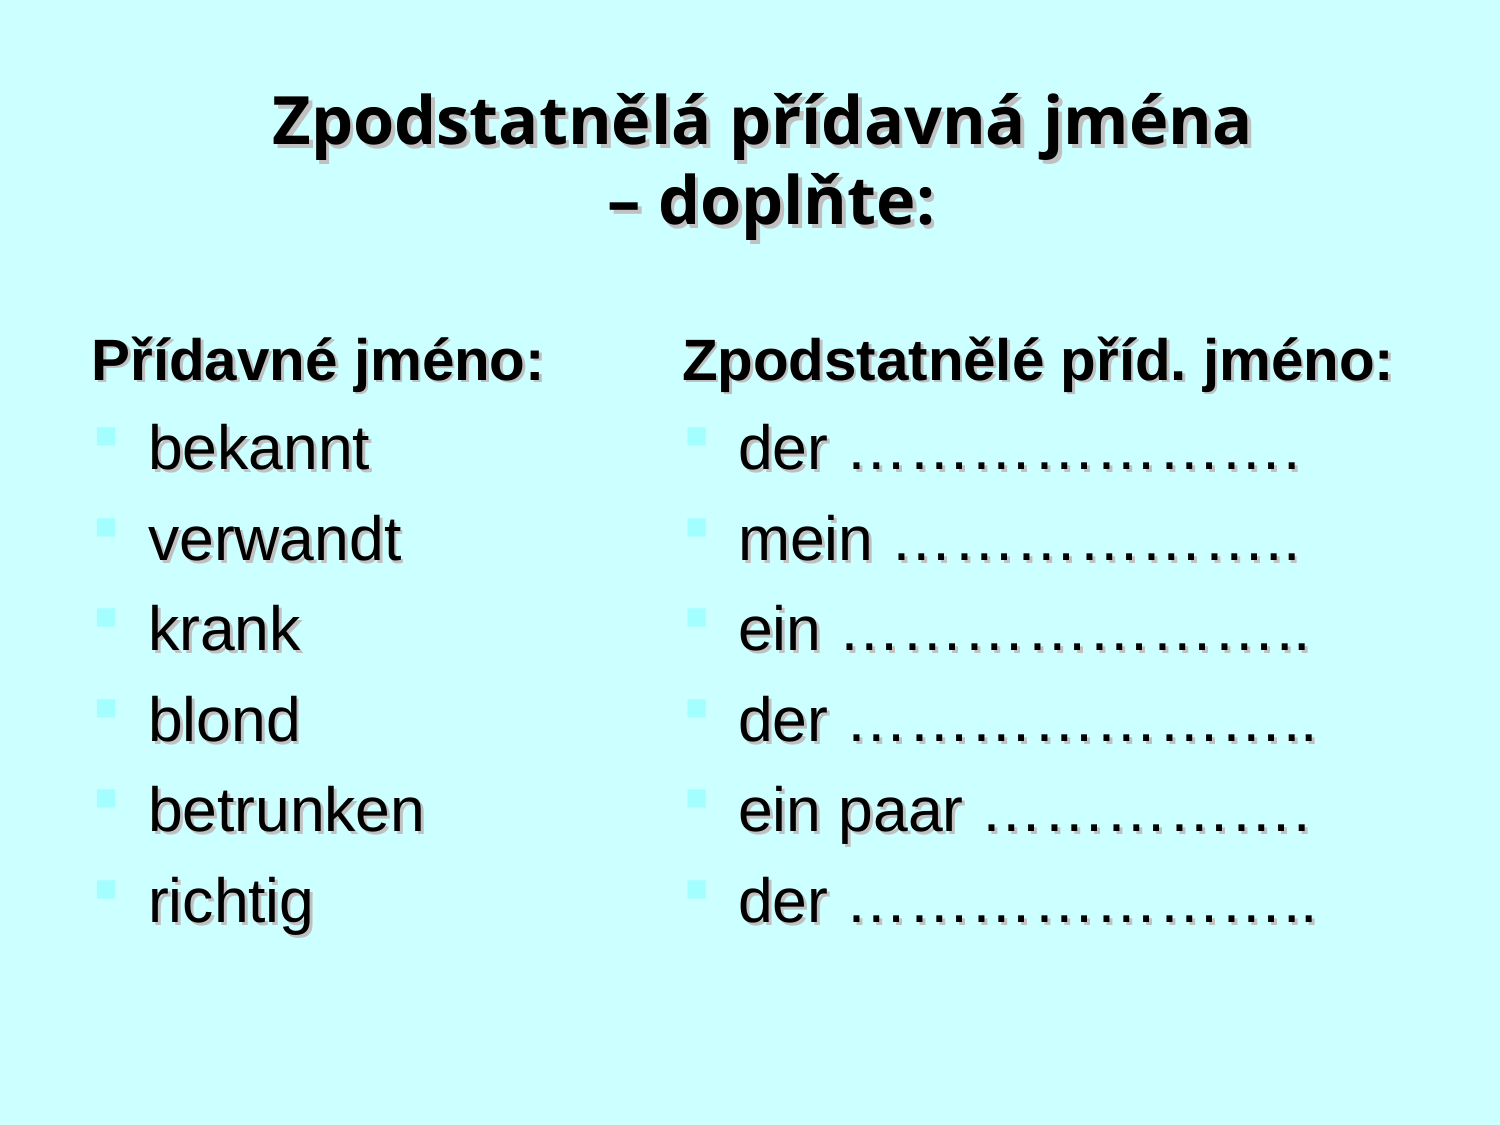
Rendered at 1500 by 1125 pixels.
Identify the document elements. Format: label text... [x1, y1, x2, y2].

list Přídavné jméno: bekannt verwandt krank blond betrunken richtig [76, 314, 656, 1002]
title Zpodstatnělá přídavná jména – doplňte: [75, 40, 1451, 276]
list Zpodstatnělé příd. jméno: der …………………. mein ……………….. ein ………………….. der ………………….. ein paar ……………. der ………………….. [667, 314, 1436, 1002]
